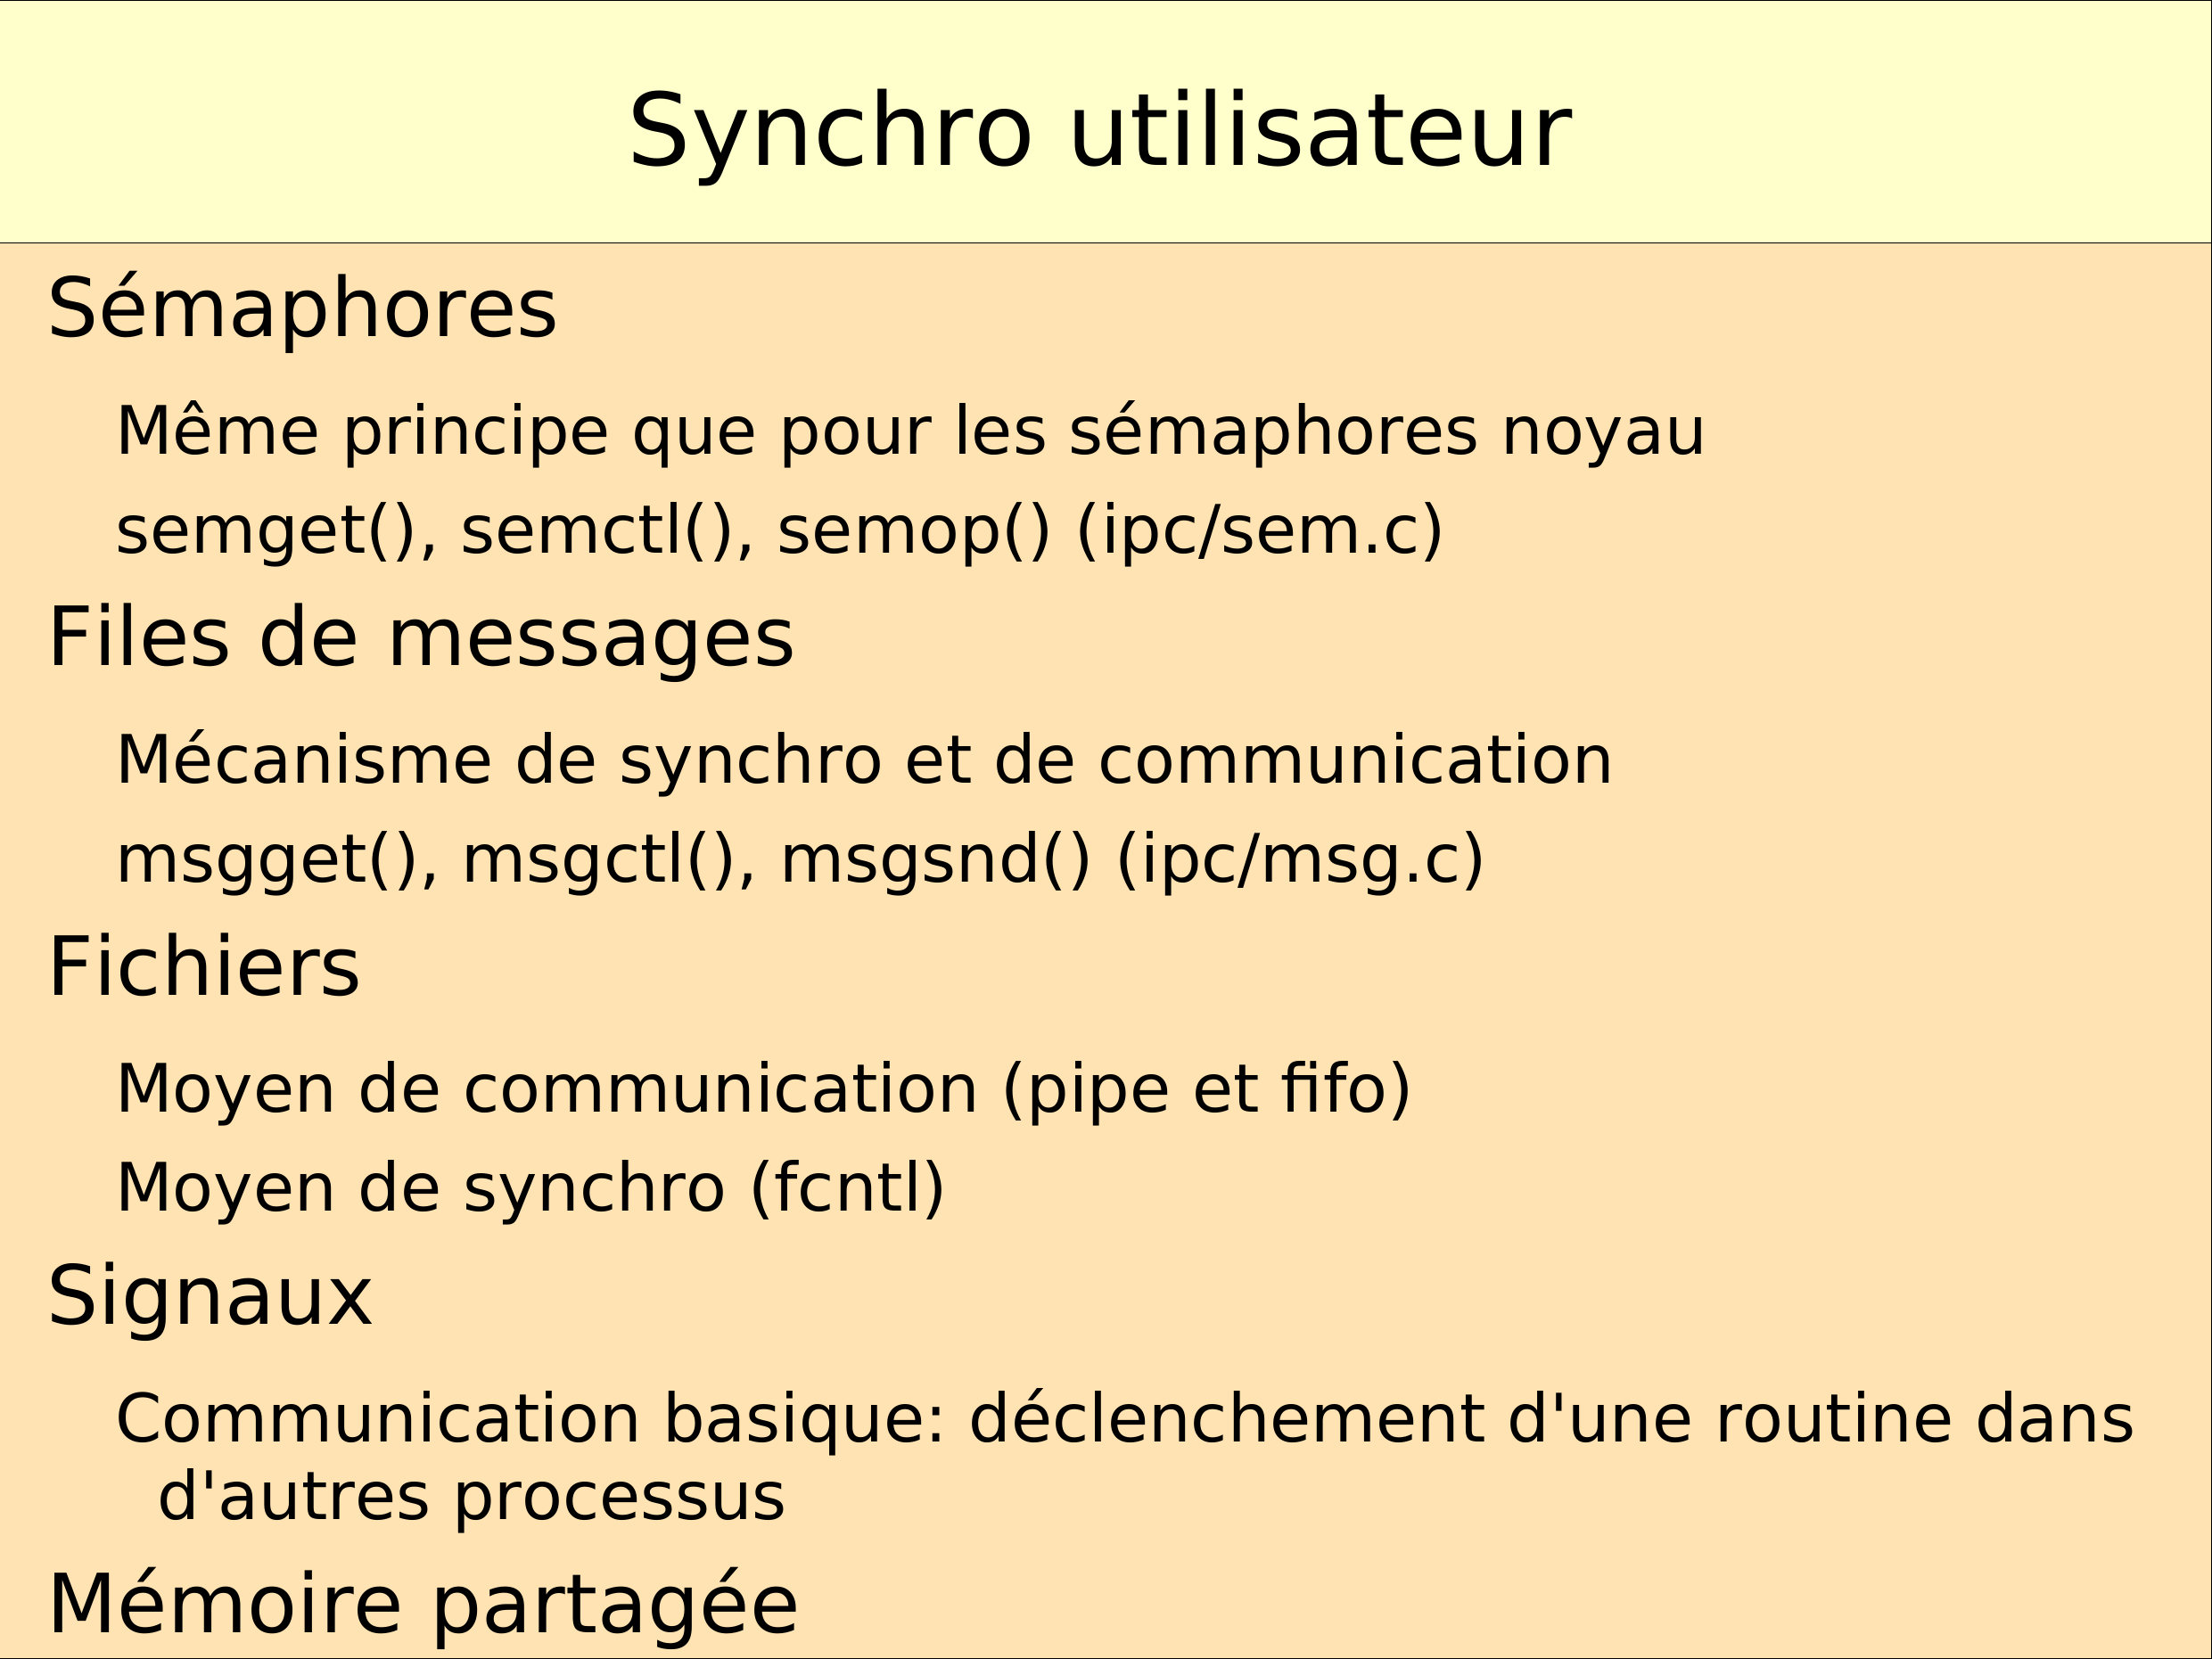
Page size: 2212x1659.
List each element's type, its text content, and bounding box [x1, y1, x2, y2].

title Synchro utilisateur [153, 51, 2048, 211]
list Sémaphores Même principe que pour les sémaphores noyau semget(), semctl(), semop() (ipc/sem.c) Files de messages Mécanisme de synchro et de communication msgget(), msgctl(), msgsnd() (ipc/msg.c) Fichiers Moyen de communication (pipe et fifo) Moyen de synchro (fcntl) Signaux Communication basique: déclenchement d'une routine dans d'autres processus Mémoire partagée [30, 260, 2212, 1653]
